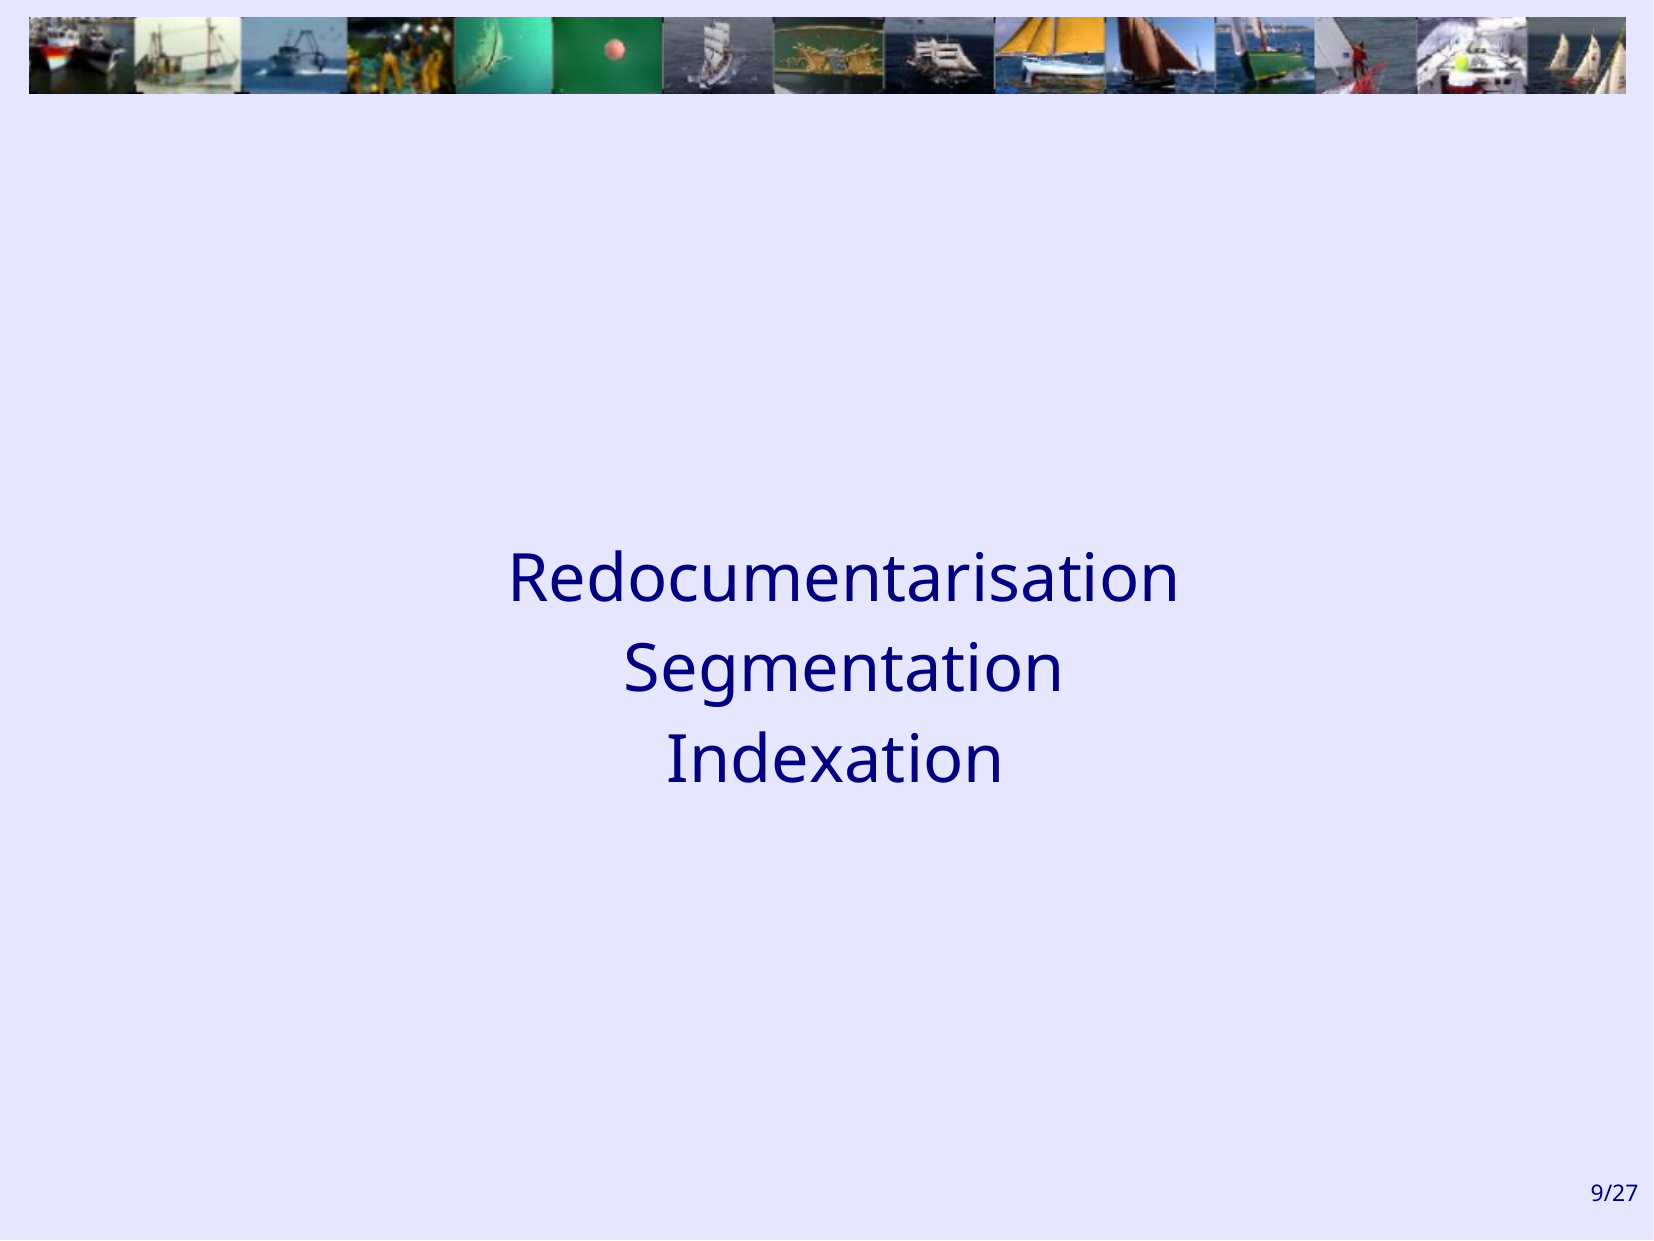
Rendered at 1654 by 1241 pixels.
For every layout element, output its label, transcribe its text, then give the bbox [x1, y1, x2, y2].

picture [29, 17, 1626, 94]
subtitle Redocumentarisation Segmentation Indexation [82, 256, 1571, 1076]
